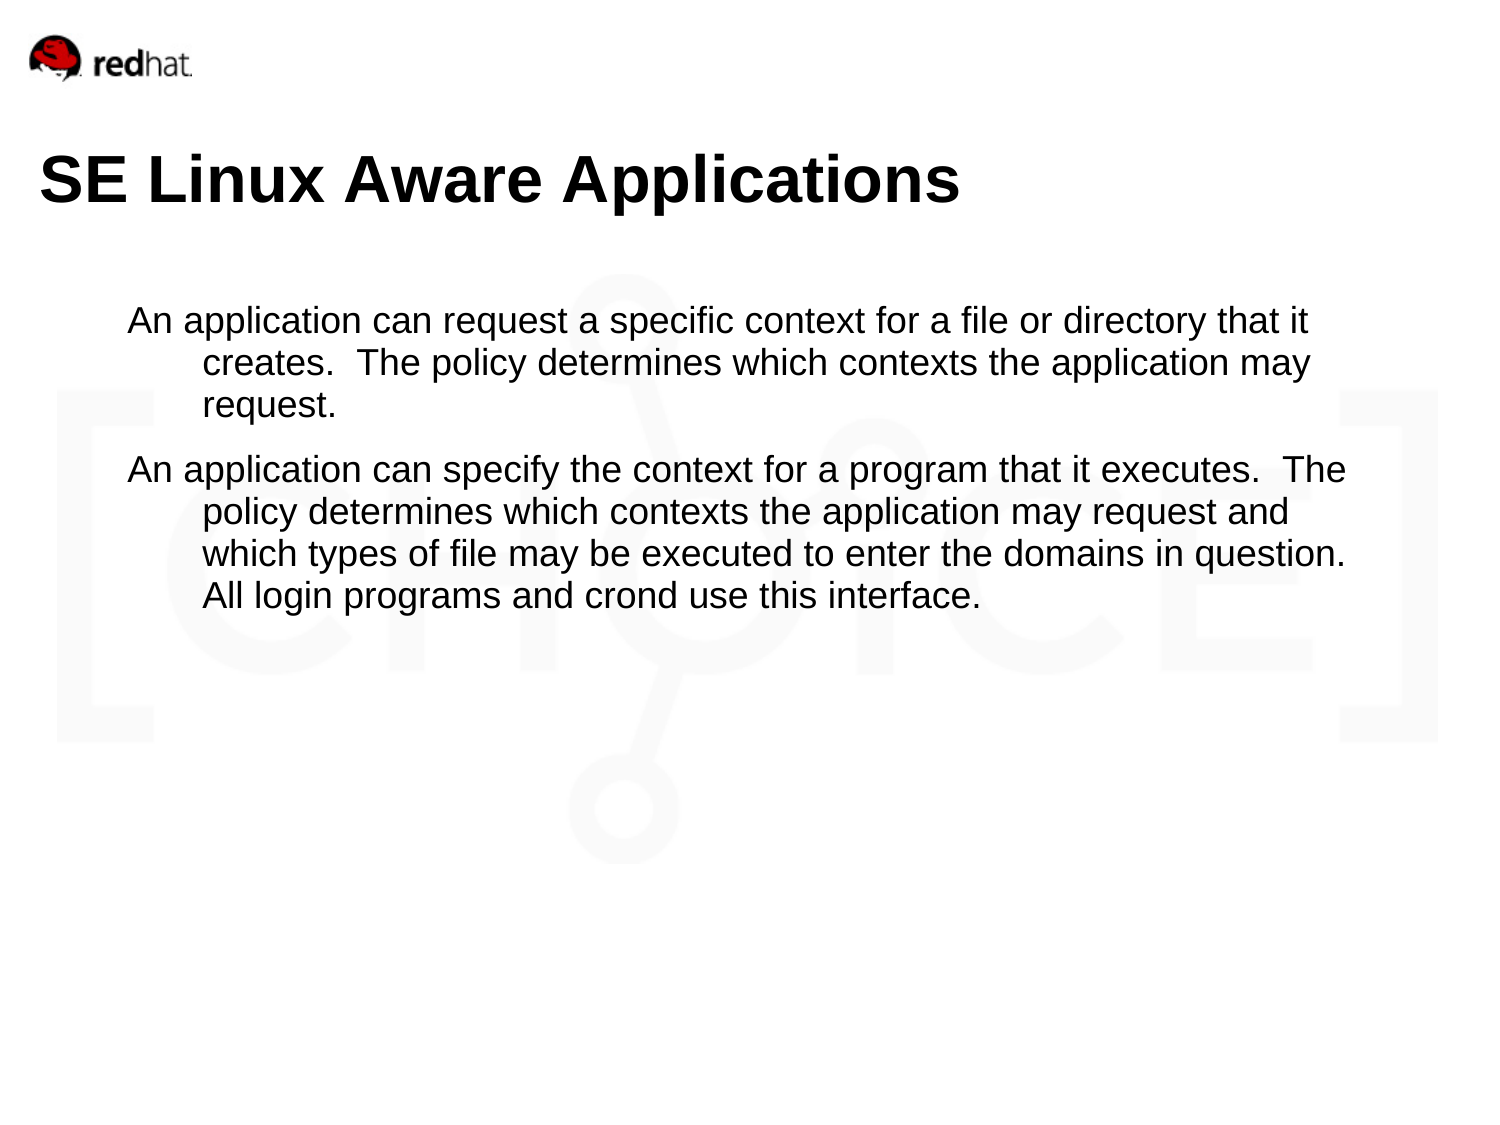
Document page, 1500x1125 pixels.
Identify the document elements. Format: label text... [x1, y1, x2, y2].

title SE Linux Aware Applications [25, 82, 1378, 225]
list An application can request a specific context for a file or directory that it creates. The policy determines which contexts the application may request. An application can specify the context for a program that it executes. The policy determines which contexts the application may request and which types of file may be executed to enter the domains in question. All login programs and crond use this interface. [112, 291, 1389, 932]
picture [57, 274, 1438, 864]
picture [28, 33, 192, 82]
